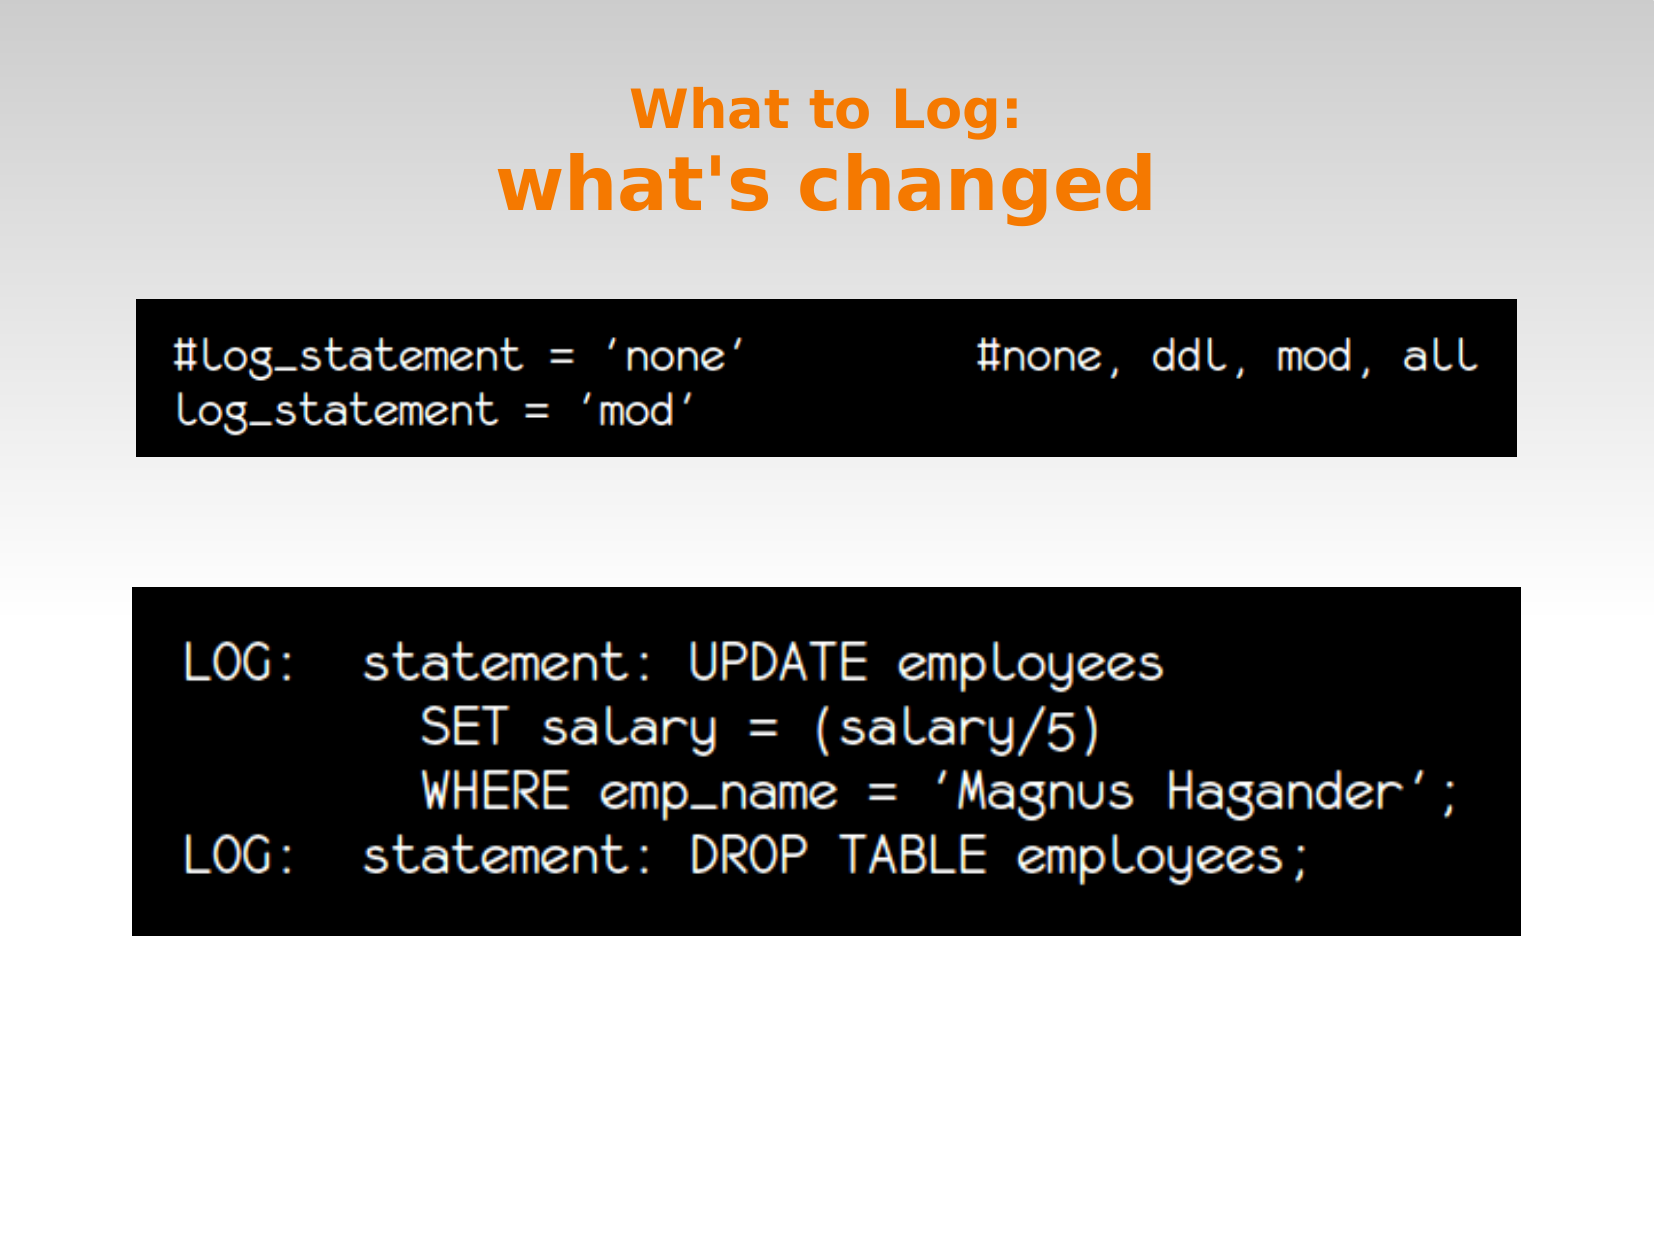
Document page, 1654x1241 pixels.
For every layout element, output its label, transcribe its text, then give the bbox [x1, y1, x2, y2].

picture [132, 587, 1521, 936]
picture [136, 299, 1517, 457]
title What to Log: what's changed [82, 49, 1571, 257]
